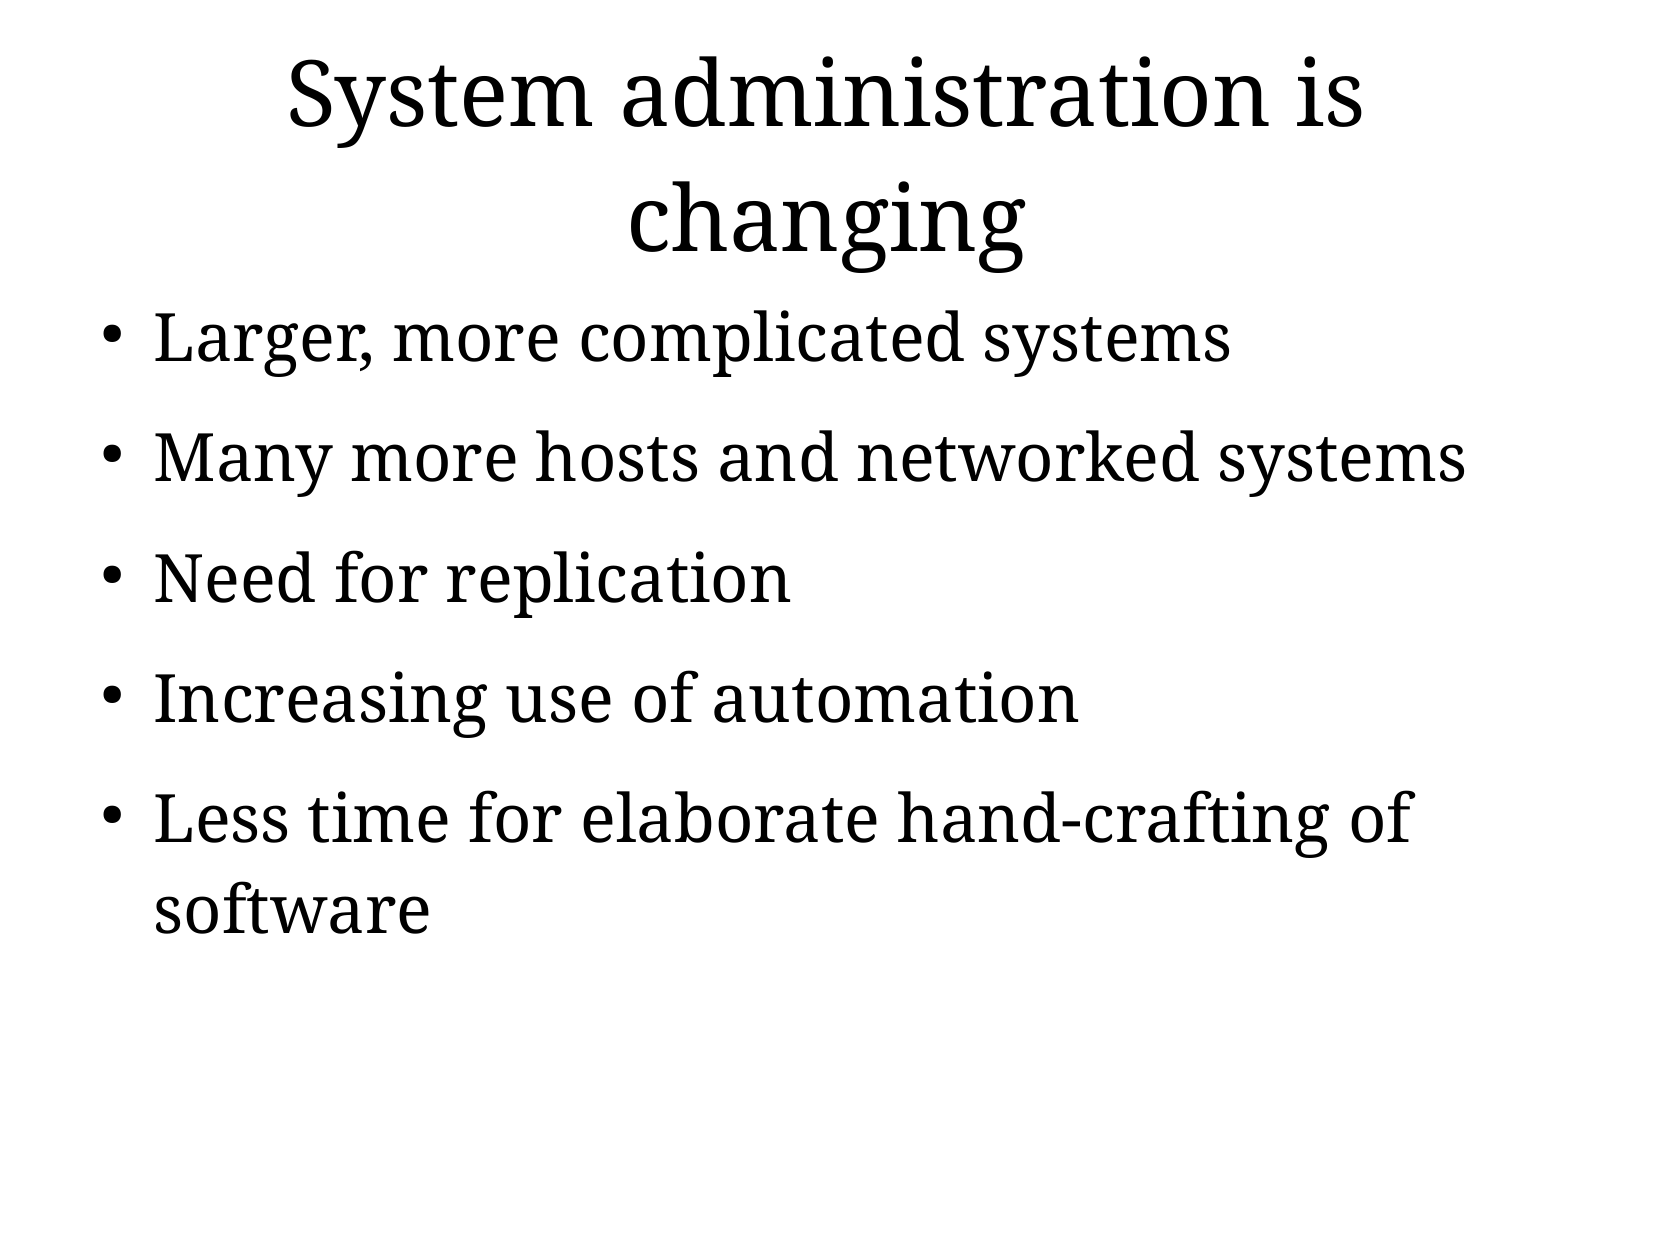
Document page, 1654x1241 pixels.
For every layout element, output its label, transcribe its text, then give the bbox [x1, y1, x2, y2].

list Larger, more complicated systems Many more hosts and networked systems Need for replication Increasing use of automation Less time for elaborate hand-crafting of software [82, 290, 1571, 1109]
title System administration is changing [82, 49, 1571, 257]
